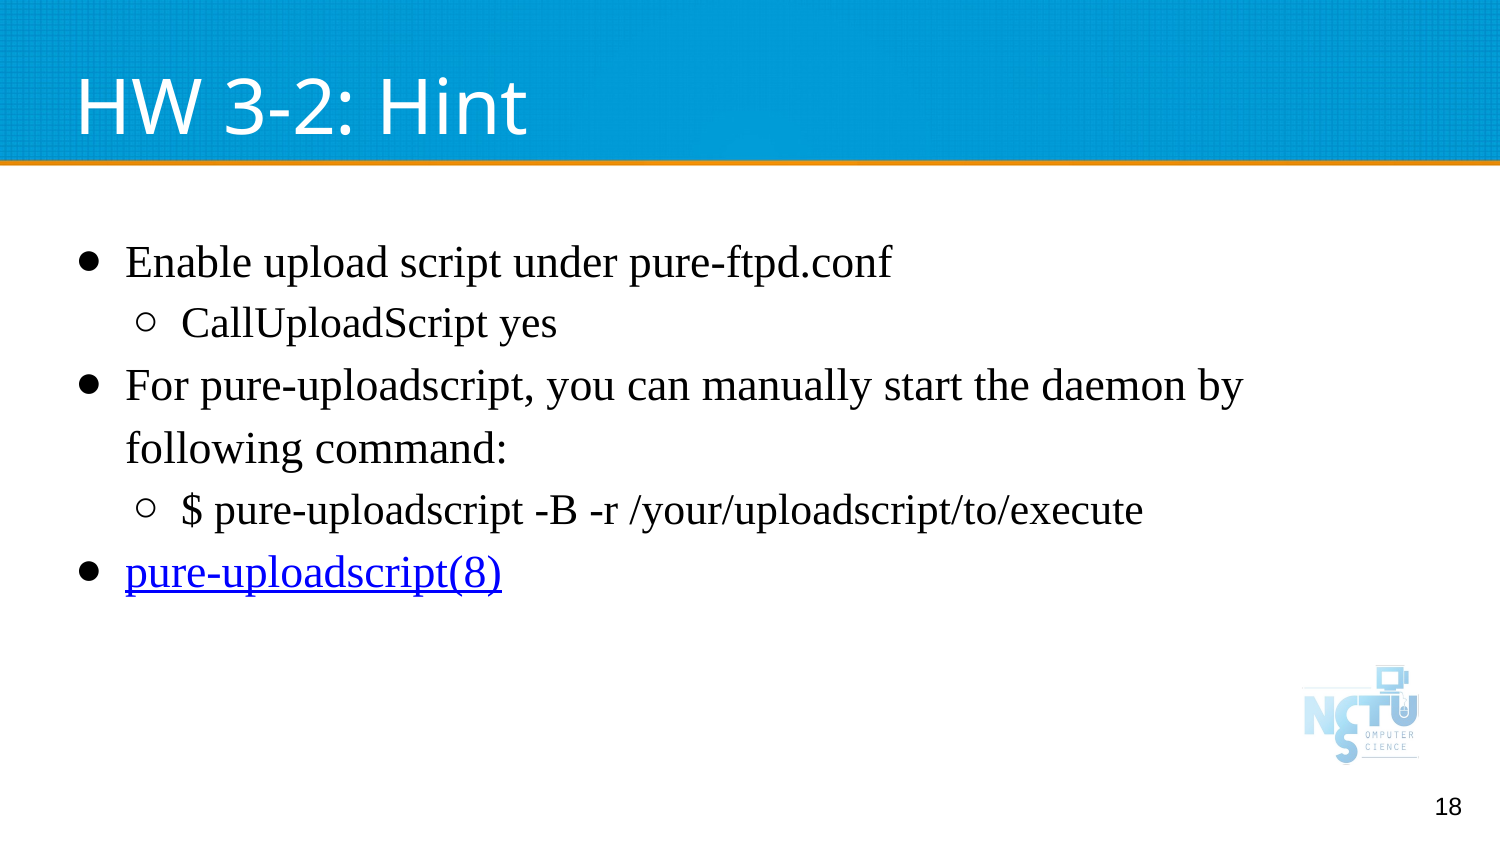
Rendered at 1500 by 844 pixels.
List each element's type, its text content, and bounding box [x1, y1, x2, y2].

slide_number <number> [1403, 779, 1494, 844]
picture [0, 160, 1500, 844]
title HW 3-2: Hint [74, 33, 1425, 175]
list Enable upload script under pure-ftpd.conf CallUploadScript yes For pure-uploadscript, you can manually start the daemon by following command: $ pure-uploadscript -B -r /your/uploadscript/to/execute pure-uploadscript(8) [70, 223, 1425, 780]
